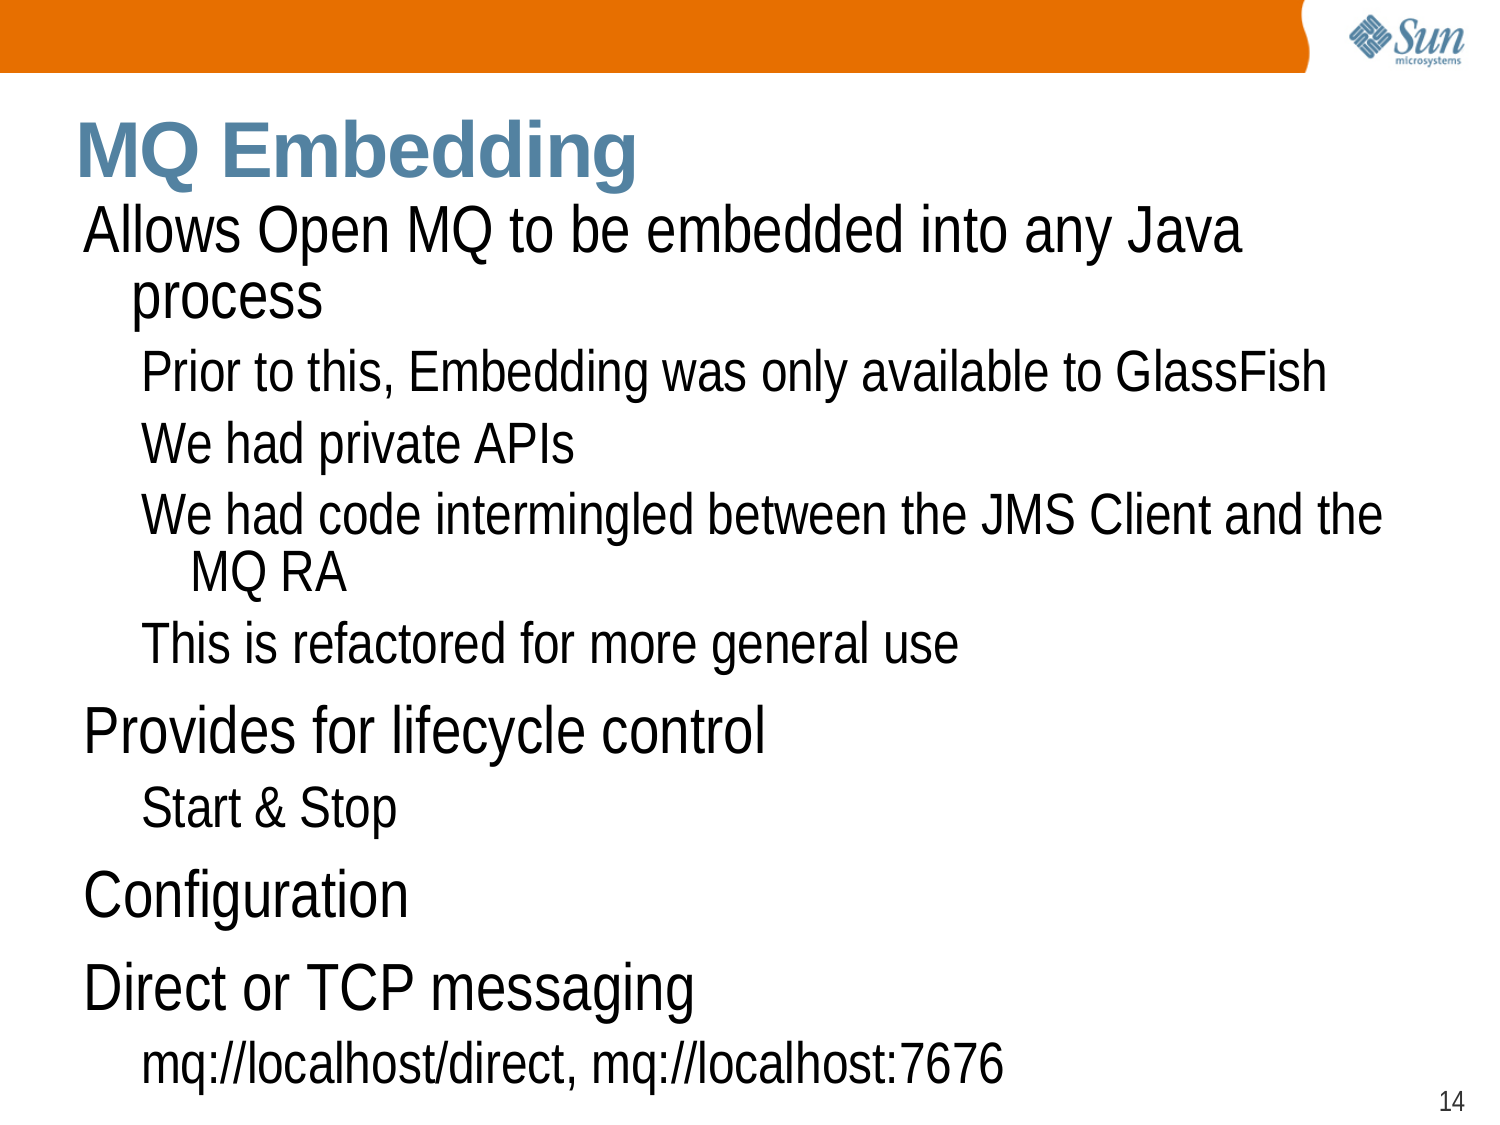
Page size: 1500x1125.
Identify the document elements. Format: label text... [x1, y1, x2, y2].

picture [0, 0, 1500, 73]
title MQ Embedding [74, 113, 1437, 218]
list Allows Open MQ to be embedded into any Java process Prior to this, Embedding was only available to GlassFish We had private APIs We had code intermingled between the JMS Client and the MQ RA This is refactored for more general use Provides for lifecycle control Start & Stop Configuration Direct or TCP messaging mq://localhost/direct, mq://localhost:7676 [64, 200, 1401, 1107]
